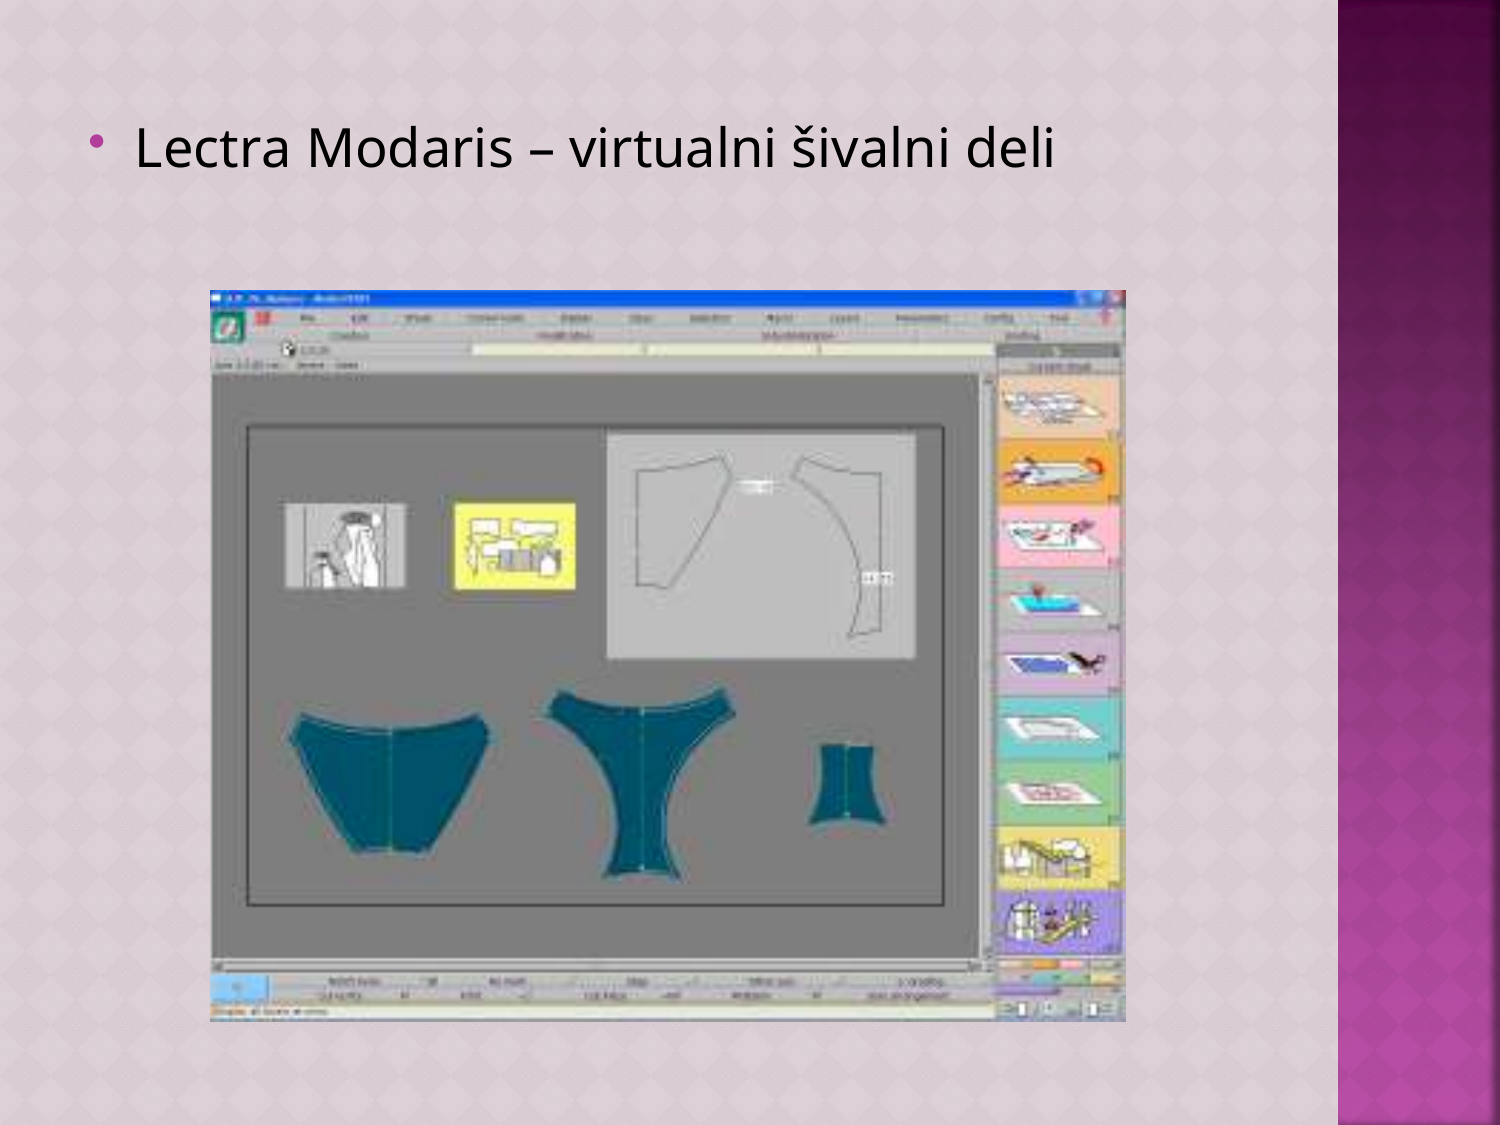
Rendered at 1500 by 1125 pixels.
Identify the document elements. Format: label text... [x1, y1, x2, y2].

picture [0, 0, 1500, 1125]
list Lectra Modaris – virtualni šivalni deli [75, 105, 1263, 1060]
